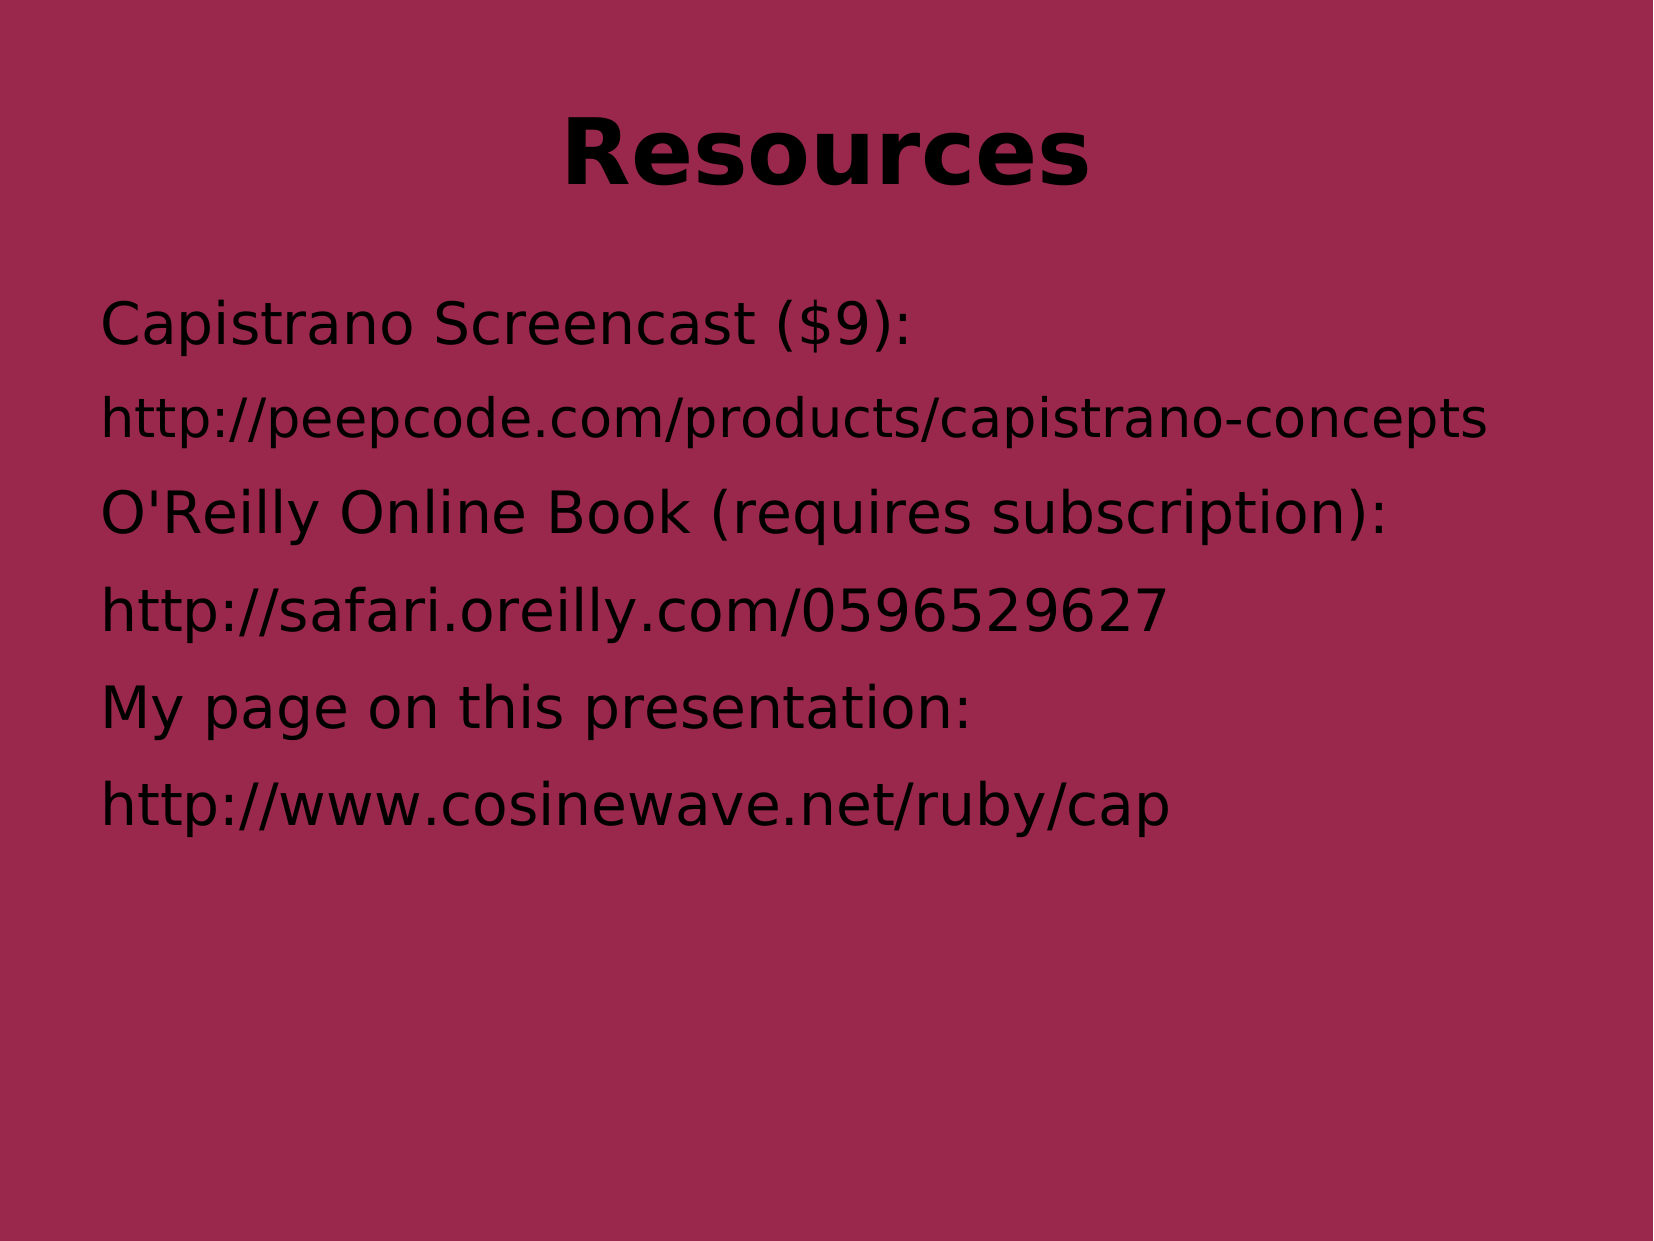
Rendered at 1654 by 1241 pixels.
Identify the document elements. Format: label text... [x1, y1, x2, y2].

title Resources [82, 49, 1571, 257]
list Capistrano Screencast ($9): http://peepcode.com/products/capistrano-concepts O'Reilly Online Book (requires subscription): http://safari.oreilly.com/0596529627 My page on this presentation: http://www.cosinewave.net/ruby/cap [82, 290, 1571, 1095]
